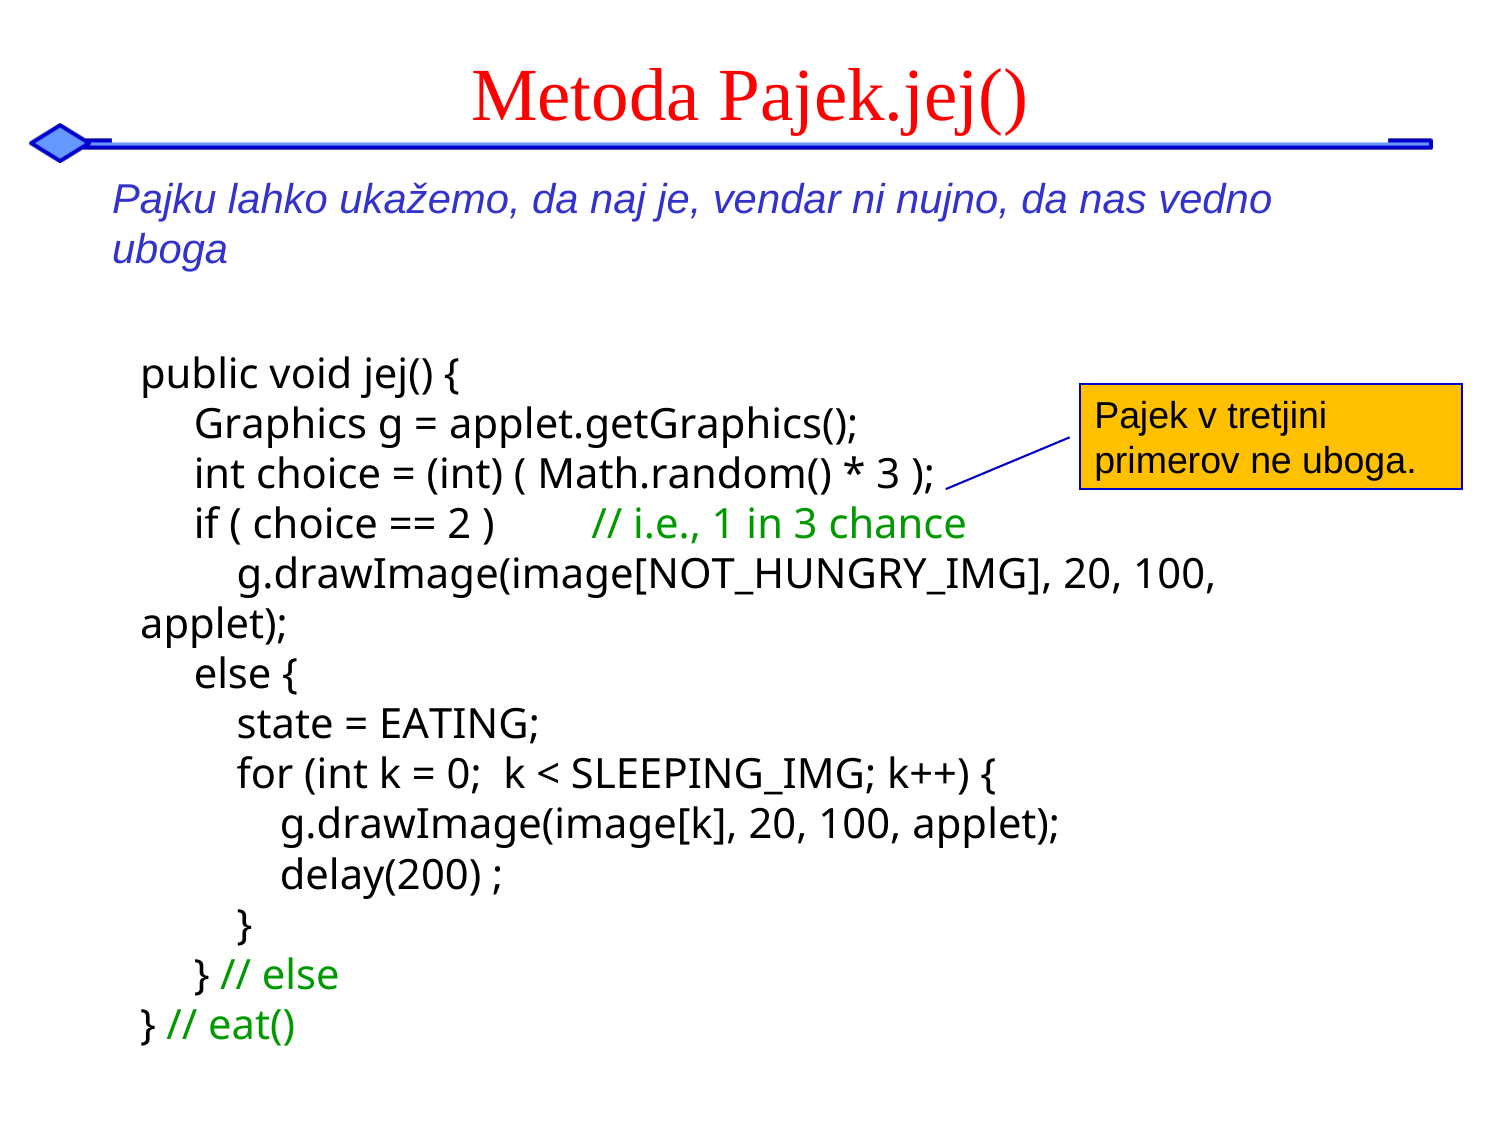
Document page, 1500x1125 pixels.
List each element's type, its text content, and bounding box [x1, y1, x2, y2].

text_box public void jej() { Graphics g = applet.getGraphics(); int choice = (int) ( Math.random() * 3 ); if ( choice == 2 ) // i.e., 1 in 3 chance g.drawImage(image[NOT_HUNGRY_IMG], 20, 100, applet); else { state = EATING; for (int k = 0; k < SLEEPING_IMG; k++) { g.drawImage(image[k], 20, 100, applet); delay(200) ; } } // else } // eat() [125, 339, 1271, 1056]
text_box Pajek v tretjini primerov ne uboga. [1080, 384, 1462, 489]
title Metoda Pajek.jej() [111, 37, 1389, 143]
text_box Pajku lahko ukažemo, da naj je, vendar ni nujno, da nas vedno uboga [97, 164, 1416, 280]
picture [28, 122, 1434, 164]
